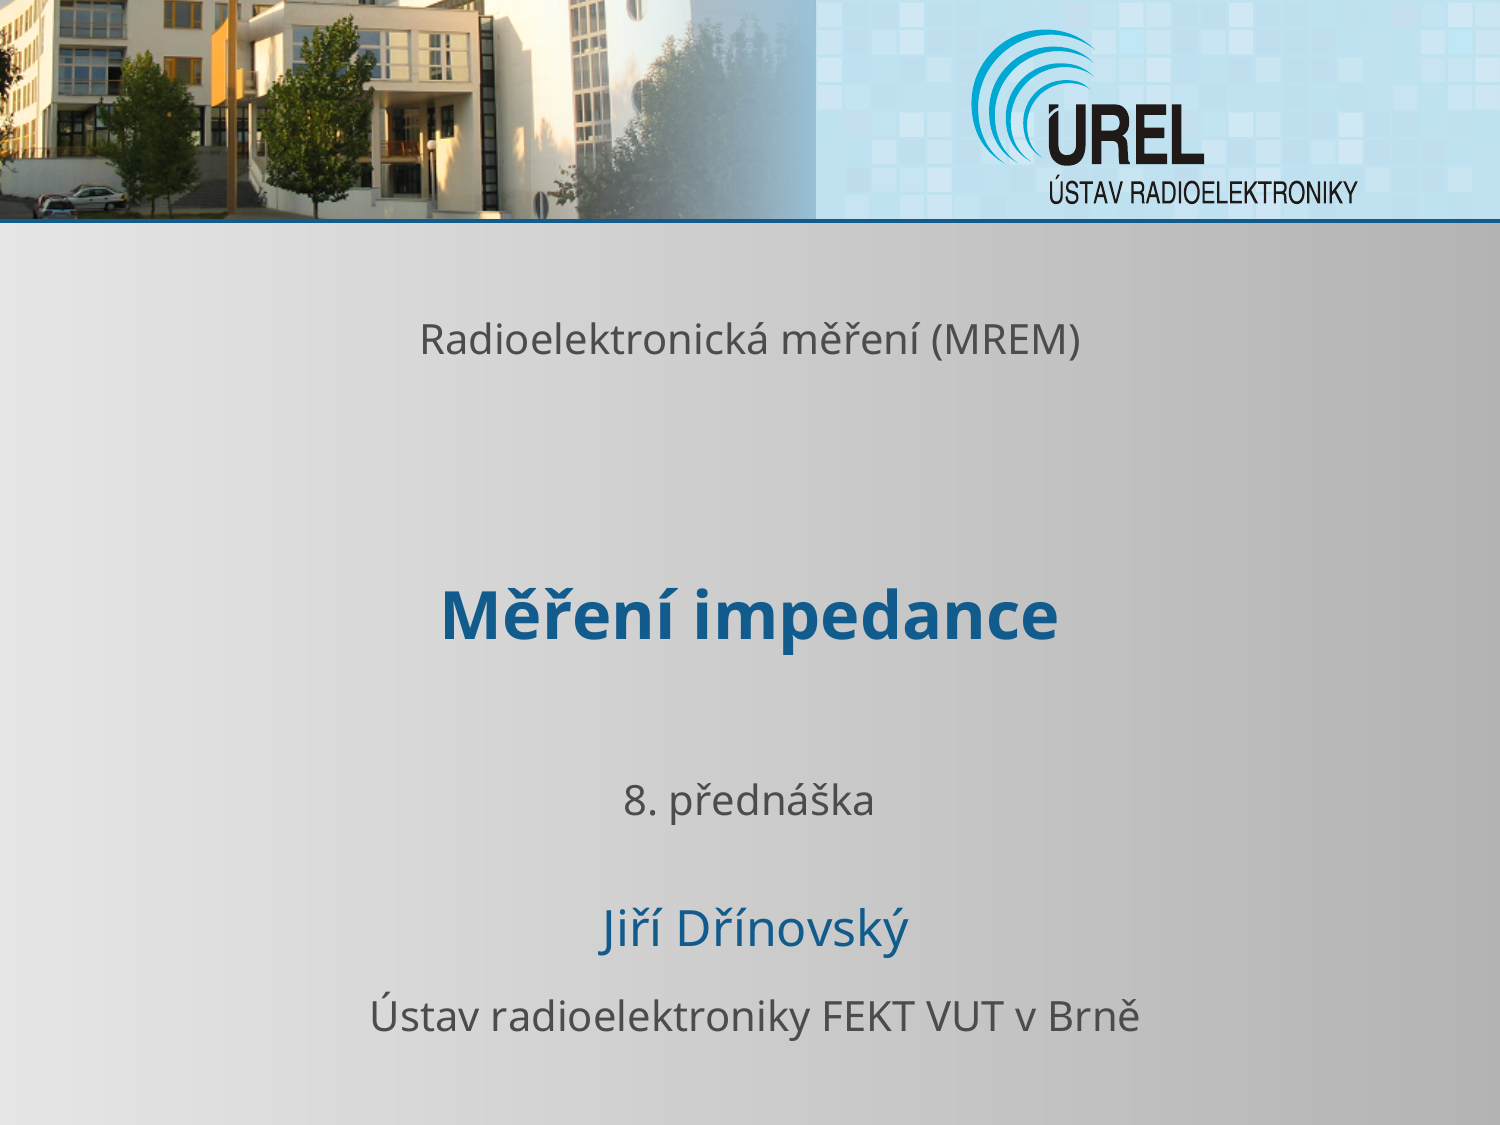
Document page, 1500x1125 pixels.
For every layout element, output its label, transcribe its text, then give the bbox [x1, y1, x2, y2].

text_box Měření impedance [64, 561, 478, 668]
text_box 8. přednáška [105, 741, 1394, 858]
text_box Radioelektronická měření (MREM) [106, 280, 478, 398]
picture [478, 223, 1500, 715]
picture [0, 0, 531, 219]
picture [971, 29, 1358, 219]
text_box Jiří Dřínovský Ústav radioelektroniky FEKT VUT v Brně [289, 884, 1223, 1052]
picture [971, 29, 1034, 92]
text_box [531, 0, 1500, 219]
